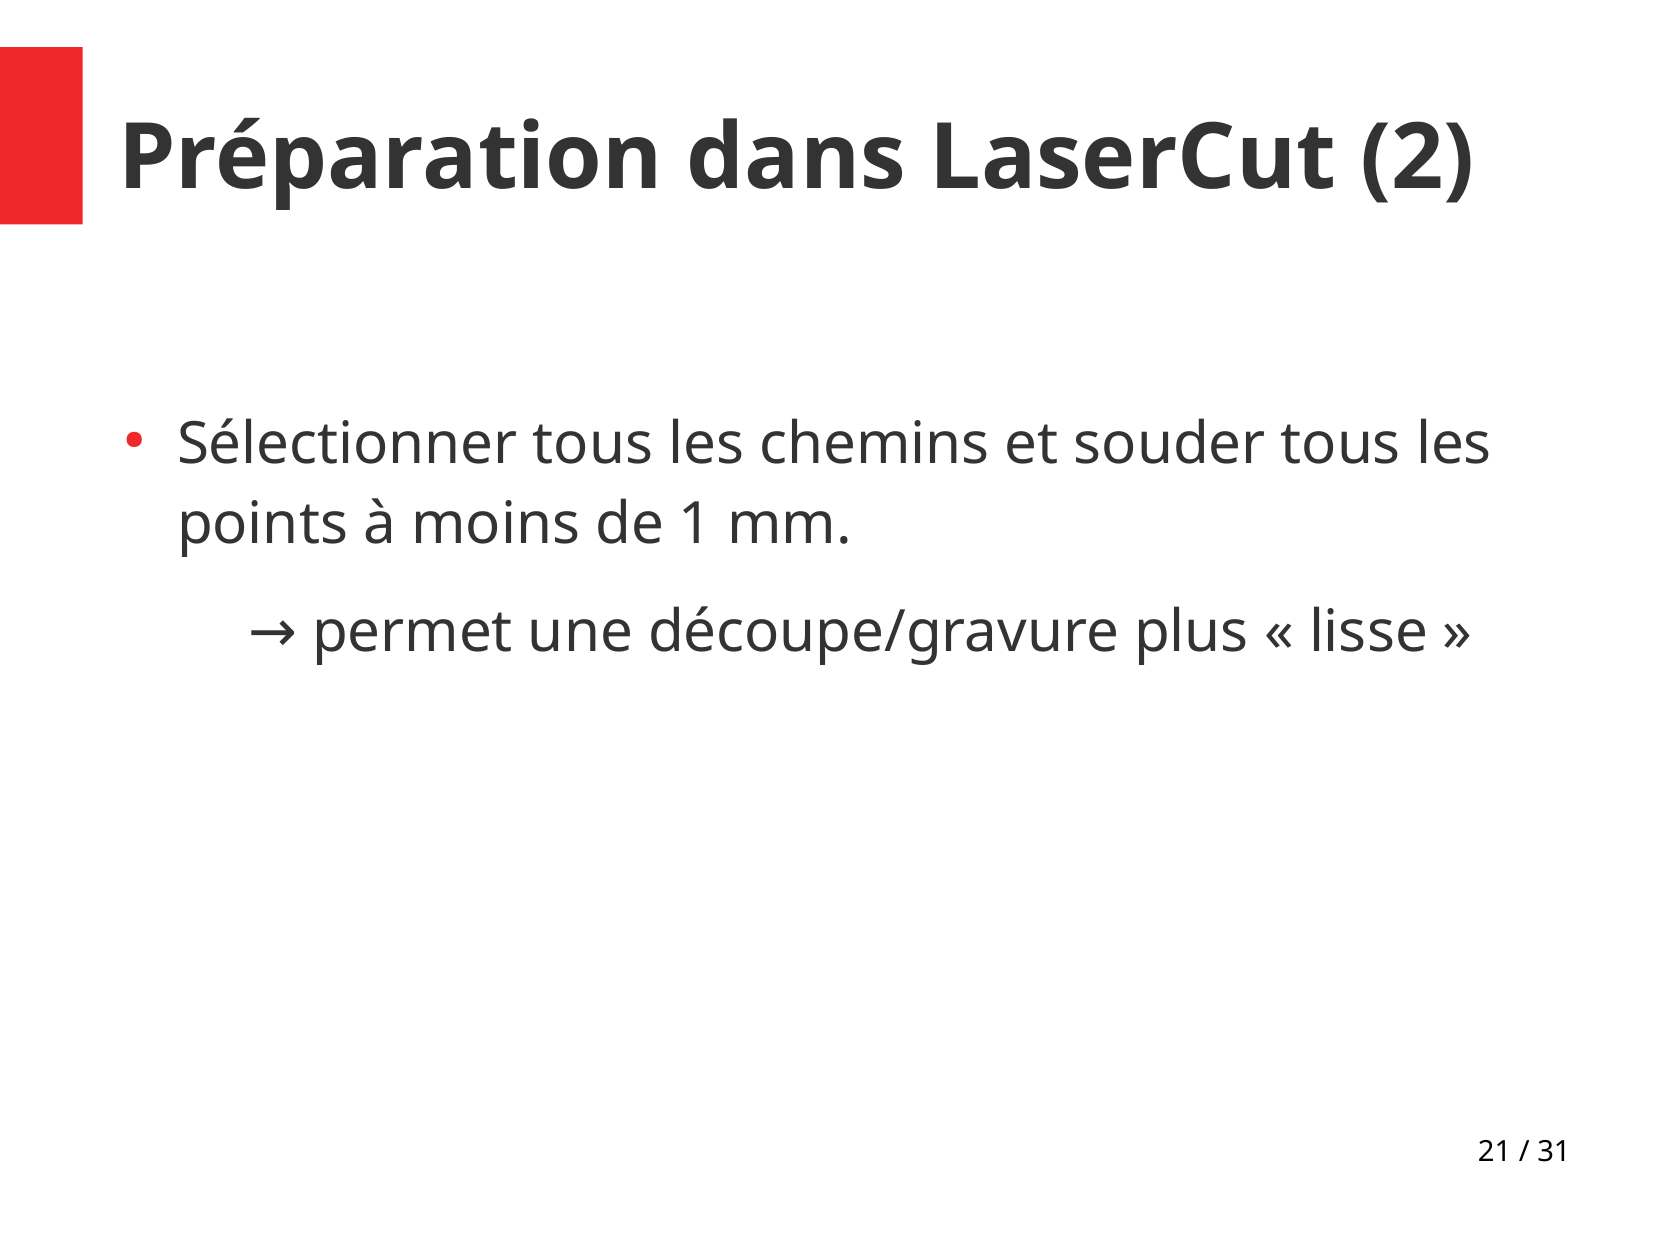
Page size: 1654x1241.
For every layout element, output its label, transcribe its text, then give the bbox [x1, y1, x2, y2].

title Préparation dans LaserCut (2) [118, 49, 1571, 257]
list Sélectionner tous les chemins et souder tous les points à moins de 1 mm. → permet une découpe/gravure plus « lisse » [106, 401, 1524, 1121]
